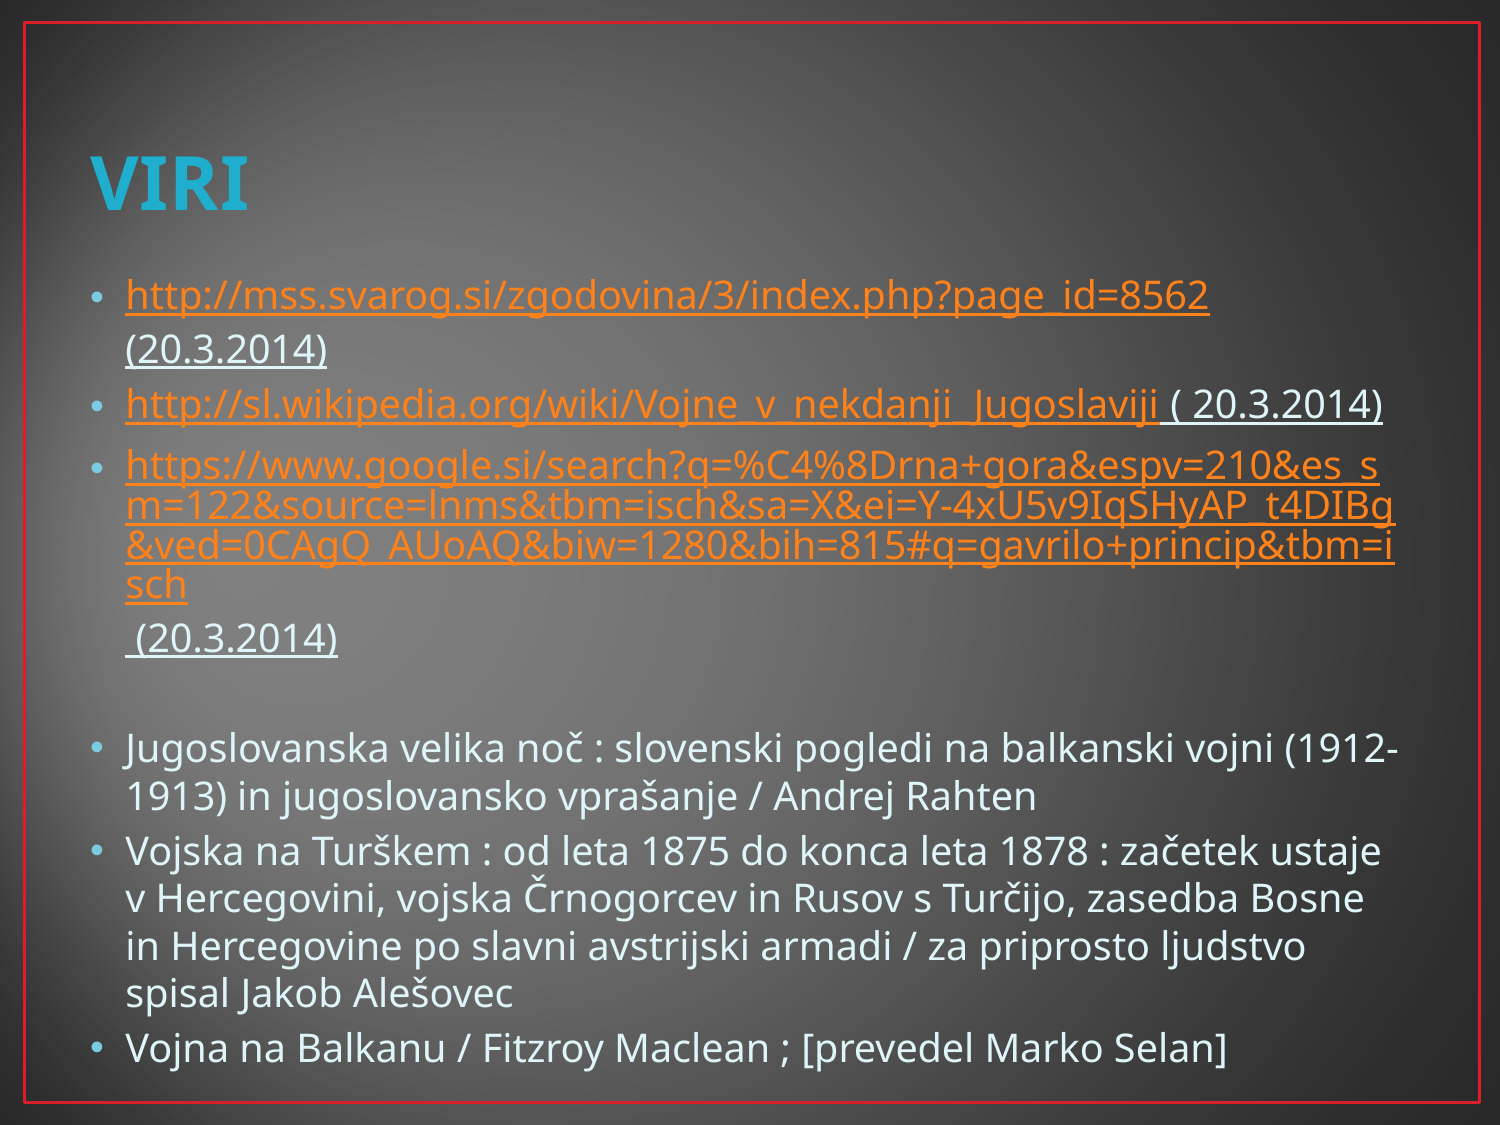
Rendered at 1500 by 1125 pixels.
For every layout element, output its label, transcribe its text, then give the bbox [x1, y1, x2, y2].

list http://mss.svarog.si/zgodovina/3/index.php?page_id=8562 (20.3.2014) http://sl.wikipedia.org/wiki/Vojne_v_nekdanji_Jugoslaviji ( 20.3.2014) https://www.google.si/search?q=%C4%8Drna+gora&espv=210&es_sm=122&source=lnms&tbm=isch&sa=X&ei=Y-4xU5v9IqSHyAP_t4DIBg&ved=0CAgQ_AUoAQ&biw=1280&bih=815#q=gavrilo+princip&tbm=isch (20.3.2014) Jugoslovanska velika noč : slovenski pogledi na balkanski vojni (1912-1913) in jugoslovansko vprašanje / Andrej Rahten Vojska na Turškem : od leta 1875 do konca leta 1878 : začetek ustaje v Hercegovini, vojska Črnogorcev in Rusov s Turčijo, zasedba Bosne in Hercegovine po slavni avstrijski armadi / za priprosto ljudstvo spisal Jakob Alešovec Vojna na Balkanu / Fitzroy Maclean ; [prevedel Marko Selan] [75, 262, 1425, 1005]
picture [0, 0, 1500, 1125]
title VIRI [75, 45, 1425, 233]
